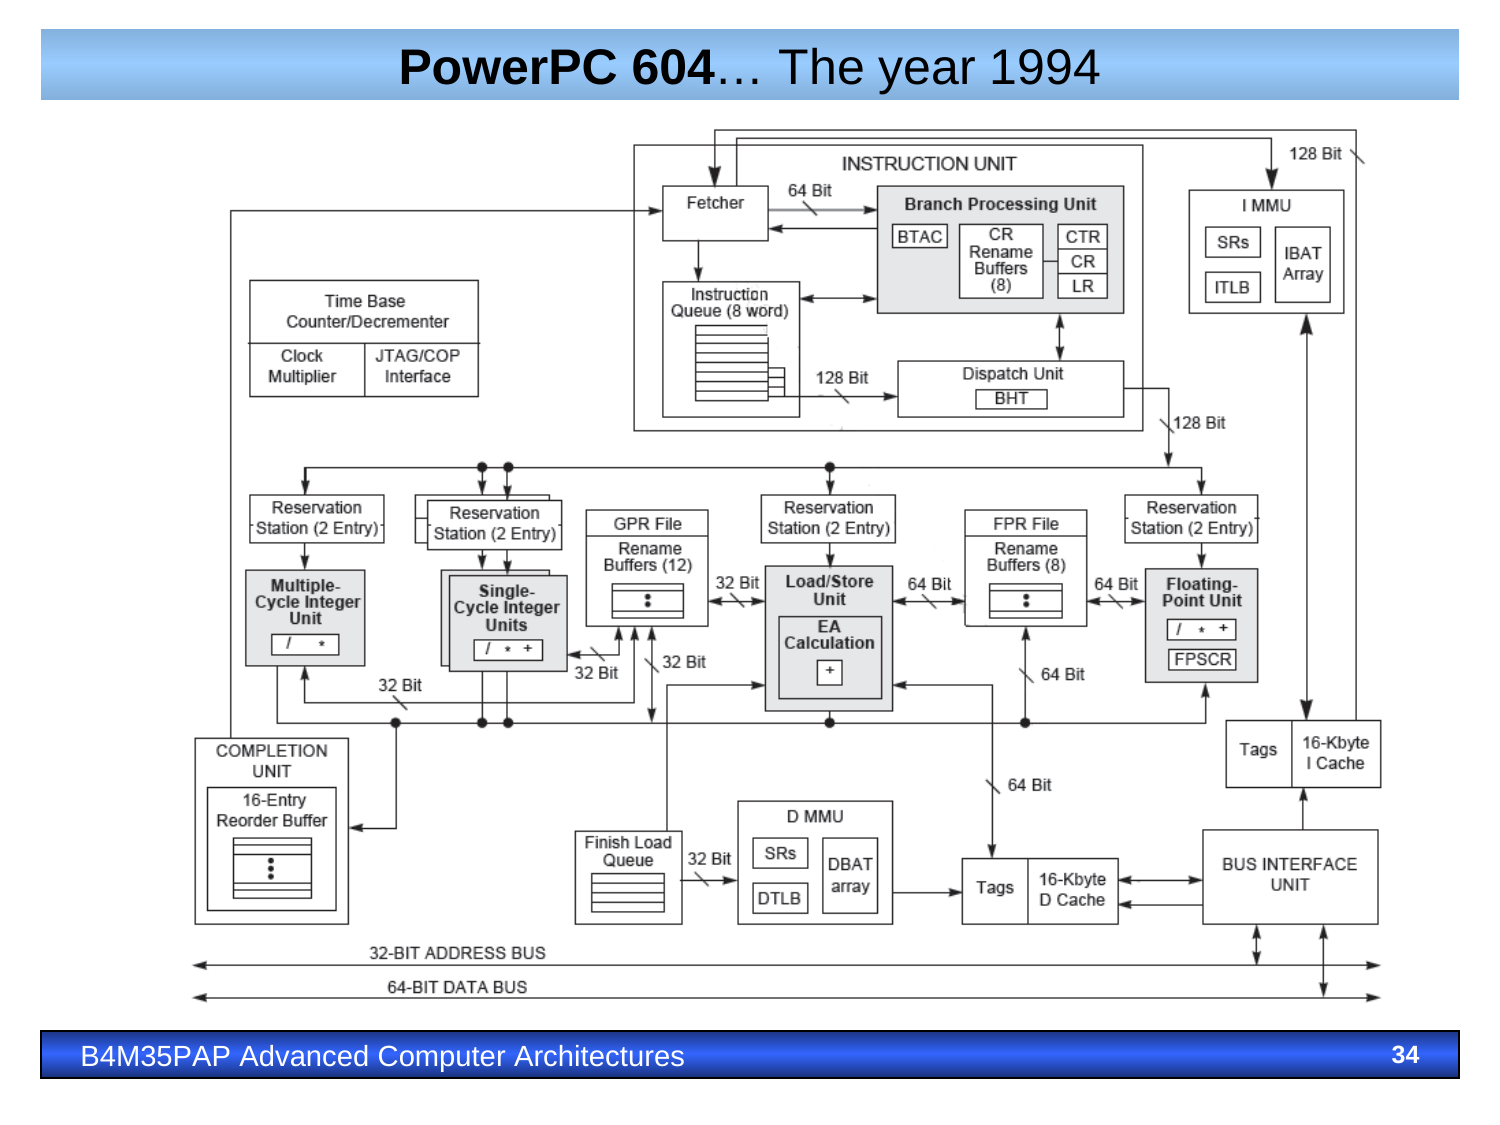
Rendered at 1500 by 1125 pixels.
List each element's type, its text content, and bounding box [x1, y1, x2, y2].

title PowerPC 604… The year 1994 [41, 29, 1459, 100]
picture [166, 120, 1424, 1018]
